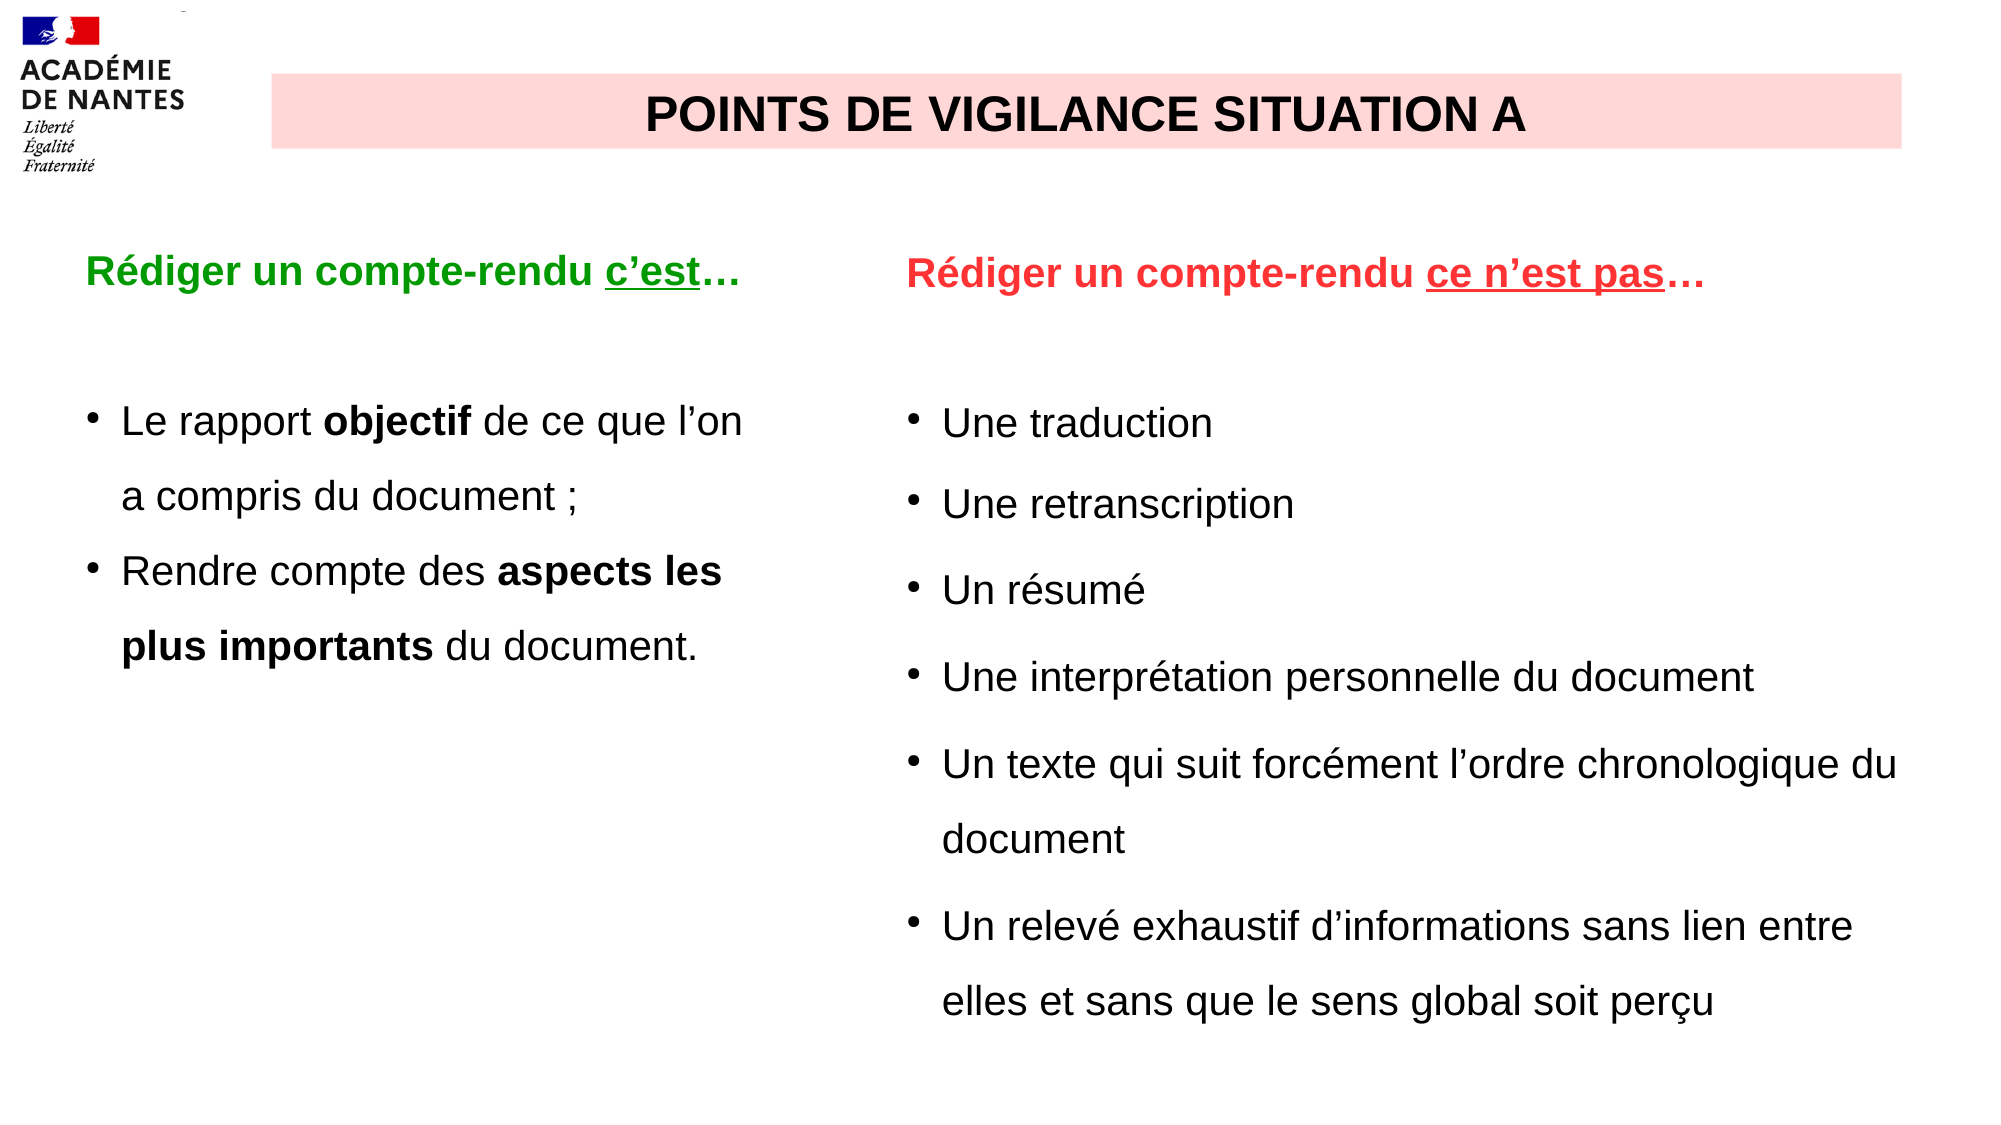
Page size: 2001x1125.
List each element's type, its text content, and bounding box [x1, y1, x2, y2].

text_box POINTS DE VIGILANCE SITUATION A [271, 73, 1902, 149]
picture [11, 11, 186, 178]
text_box Rédiger un compte-rendu c’est… Le rapport objectif de ce que l’on a compris du document ; Rendre compte des aspects les plus importants du document. [70, 211, 792, 677]
text_box Rédiger un compte-rendu ce n’est pas… Une traduction Une retranscription Un résumé Une interprétation personnelle du document Un texte qui suit forcément l’ordre chronologique du document Un relevé exhaustif d’informations sans lien entre elles et sans que le sens global soit perçu [891, 213, 1932, 1032]
